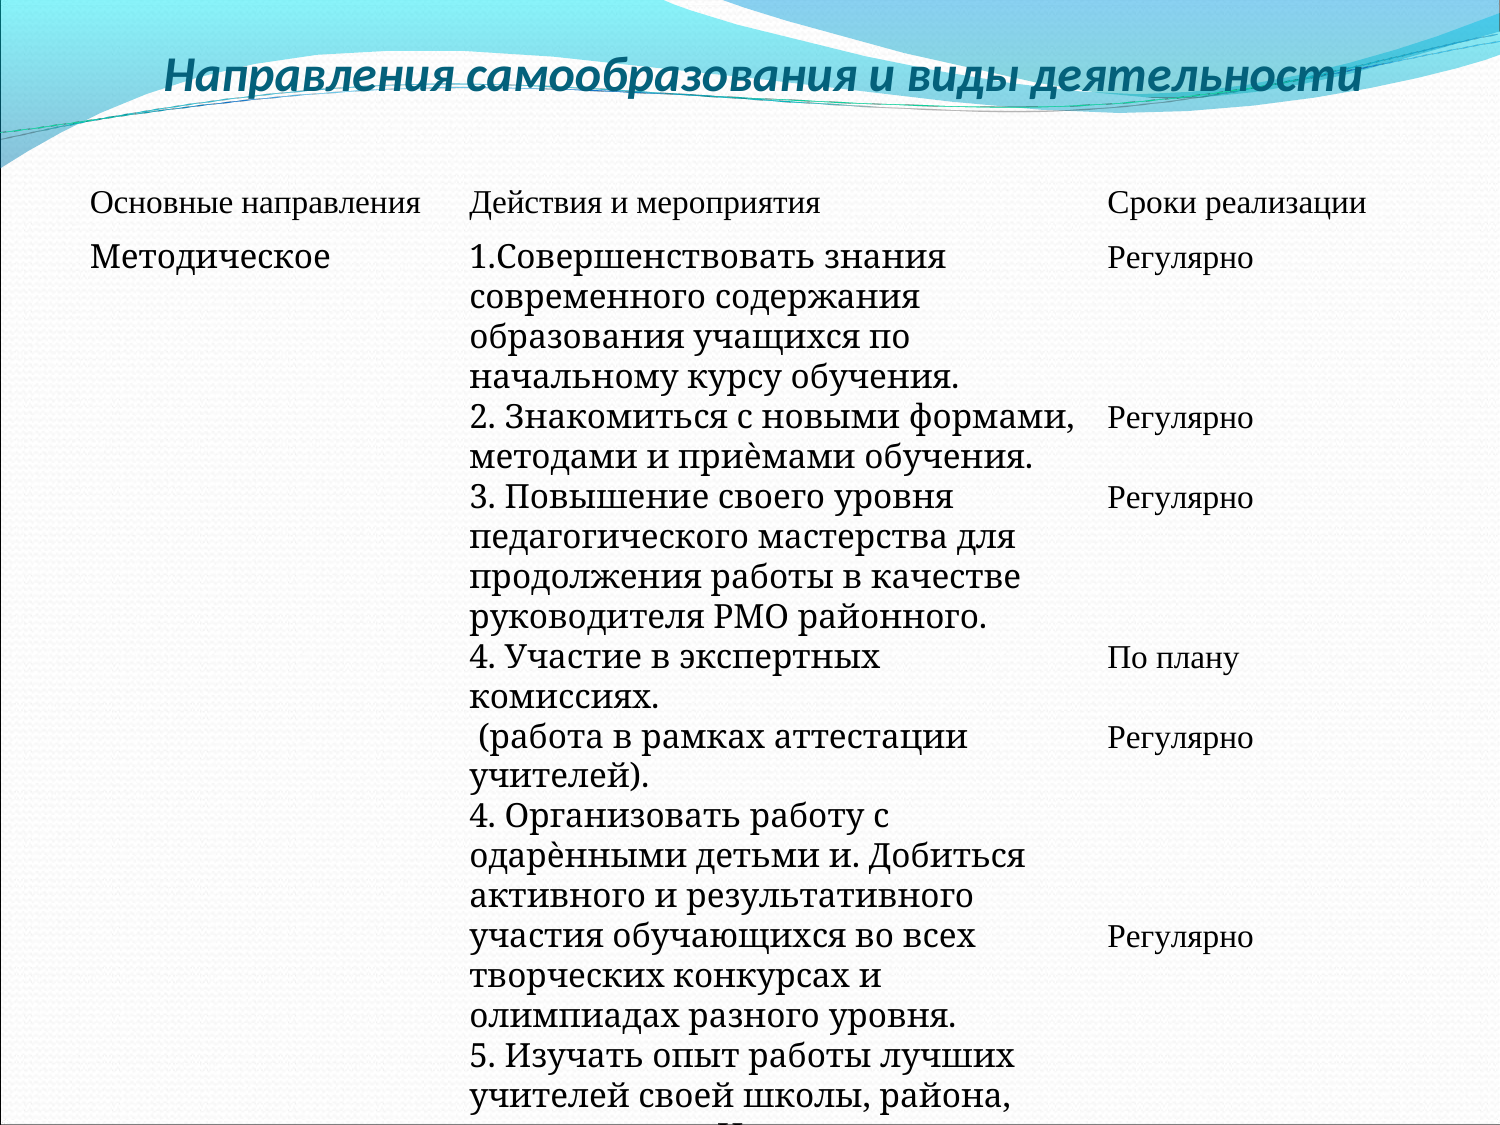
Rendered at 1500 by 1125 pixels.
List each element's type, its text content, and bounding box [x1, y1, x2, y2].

table_header Сроки реализации [1092, 173, 1425, 228]
table_header Действия и мероприятия [455, 173, 1092, 228]
table_cell Регулярно Регулярно Регулярно По плану Регулярно Регулярно [1092, 228, 1425, 1125]
table_header Основные направления [75, 173, 455, 228]
table_cell 1.Совершенствовать знания современного содержания образования учащихся по начальному курсу обучения. 2. Знакомиться с новыми формами, методами и приѐмами обучения. 3. Повышение своего уровня педагогического мастерства для продолжения работы в качестве руководителя РМО районного. 4. Участие в экспертных комиссиях. (работа в рамках аттестации учителей). 4. Организовать работу с одарѐнными детьми и. Добиться активного и результативного участия обучающихся во всех творческих конкурсах и олимпиадах разного уровня. 5. Изучать опыт работы лучших учителей своей школы, района, региона через Интернет. [455, 228, 1092, 1125]
title Направления самообразования и виды деятельности [88, 0, 1439, 161]
picture [0, 0, 1500, 1125]
table_cell Методическое [75, 228, 455, 1125]
